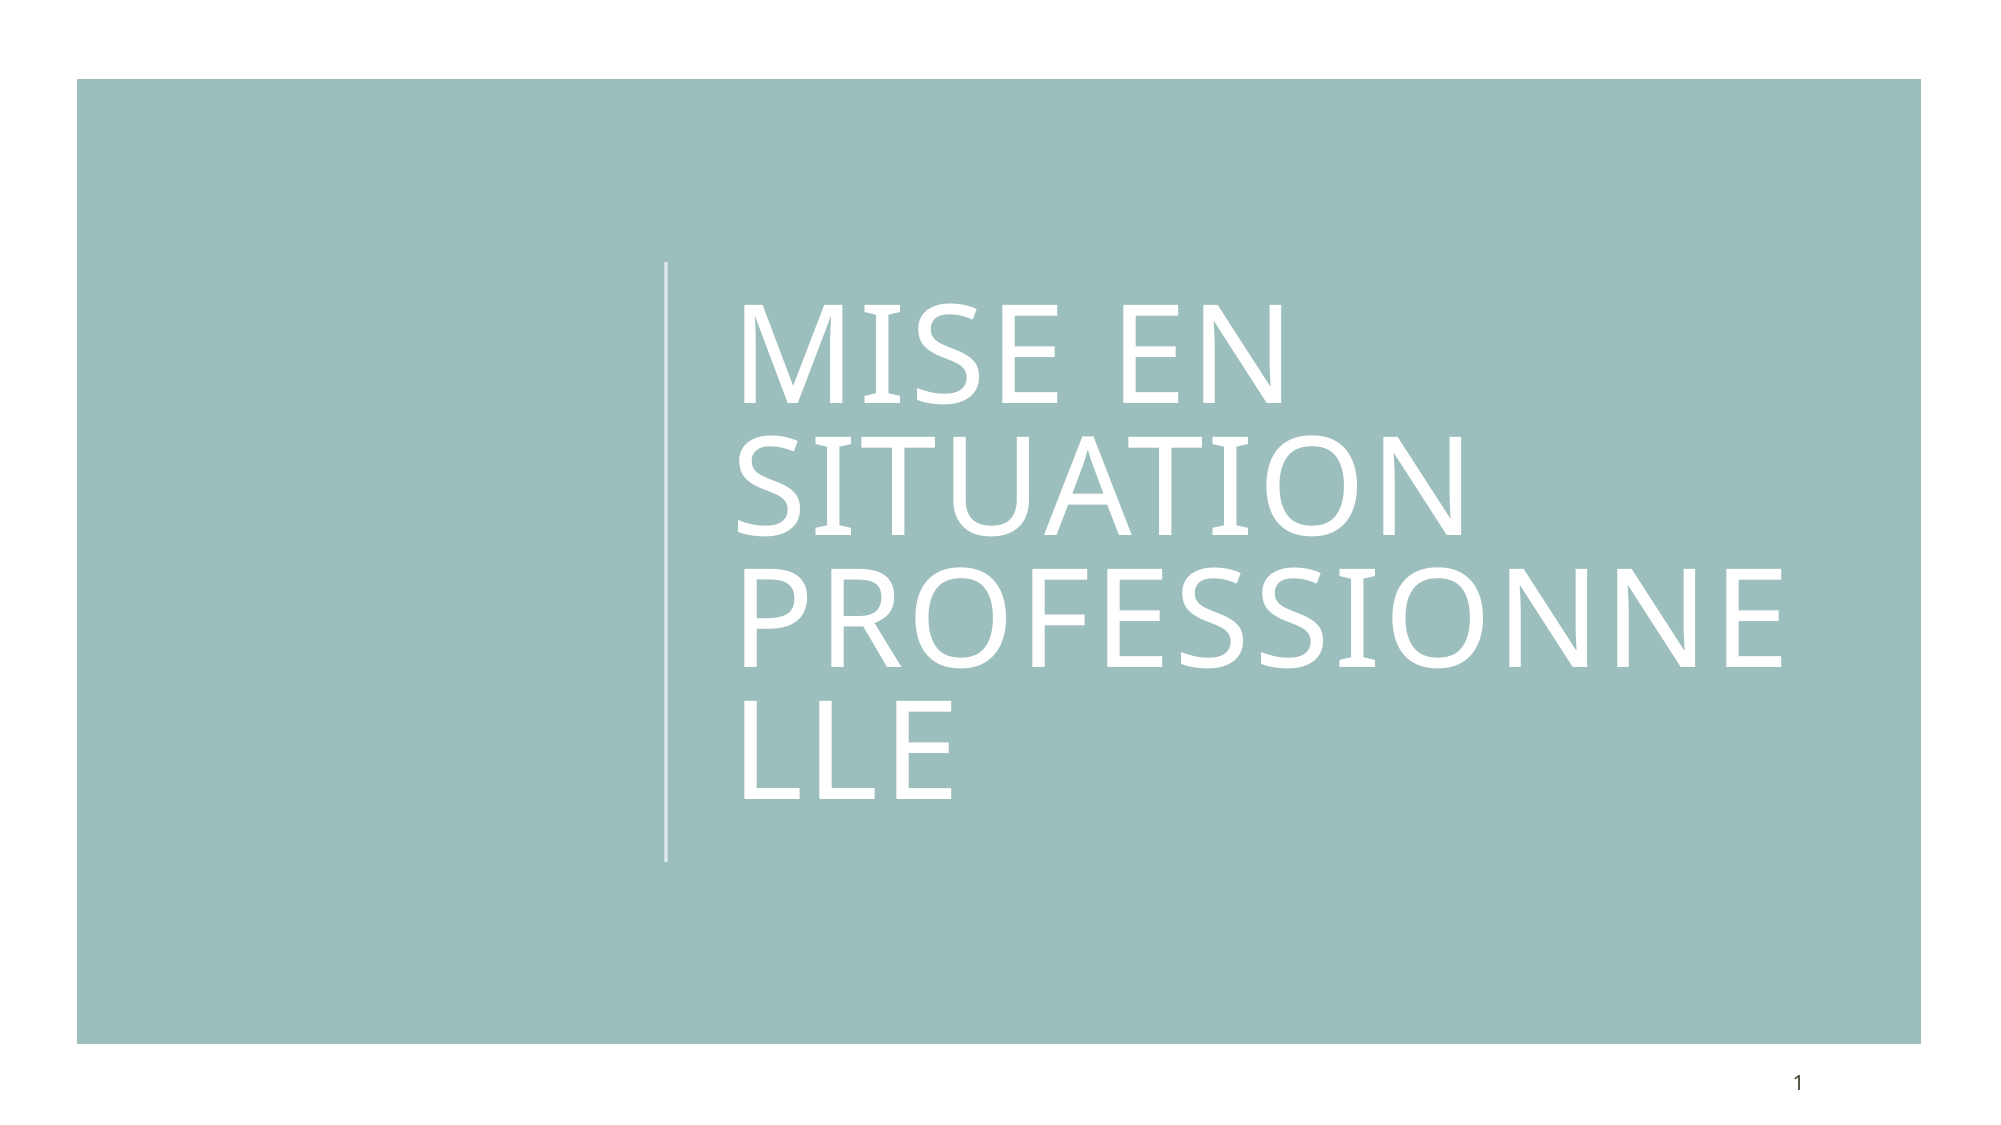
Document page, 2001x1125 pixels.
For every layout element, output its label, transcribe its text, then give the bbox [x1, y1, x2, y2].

text_box 1 [1777, 1061, 1938, 1107]
text_box [0, 0, 2000, 1125]
title Mise en situation professionnelle [716, 132, 1868, 991]
